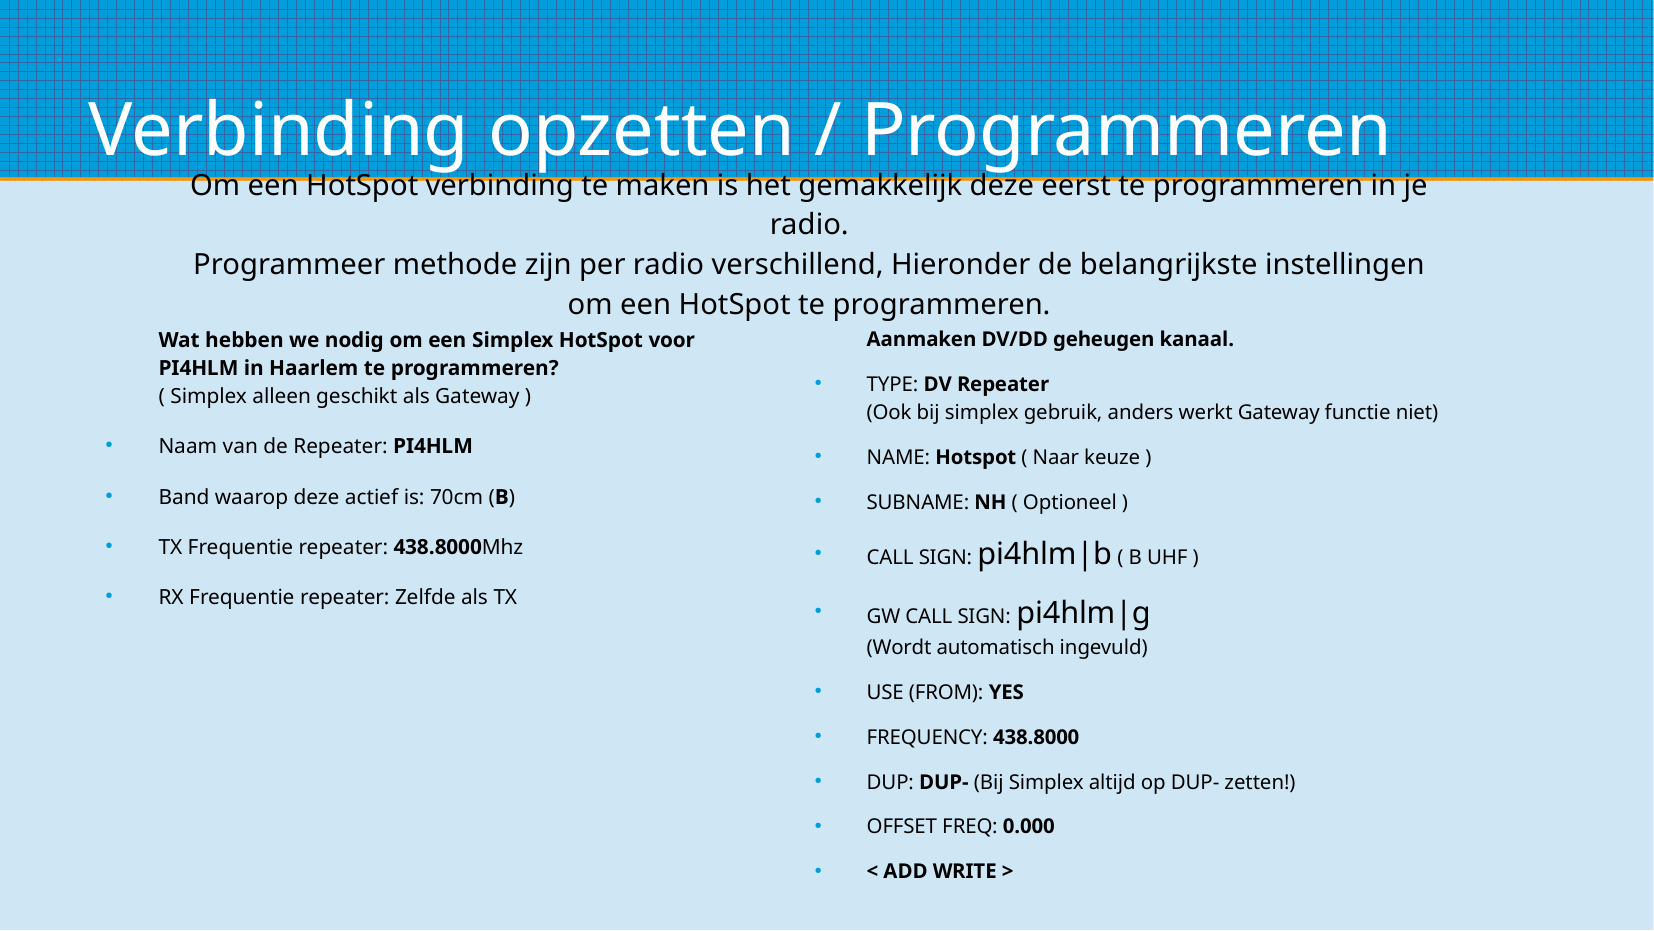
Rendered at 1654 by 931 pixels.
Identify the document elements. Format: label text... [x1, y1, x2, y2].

title Verbinding opzetten / Programmeren [88, 14, 1565, 178]
list Aanmaken DV/DD geheugen kanaal. TYPE: DV Repeater (Ook bij simplex gebruik, anders werkt Gateway functie niet) NAME: Hotspot ( Naar keuze ) SUBNAME: NH ( Optioneel ) CALL SIGN: pi4hlm|b ( B UHF ) GW CALL SIGN: pi4hlm|g (Wordt automatisch ingevuld) USE (FROM): YES FREQUENCY: 438.8000 DUP: DUP- (Bij Simplex altijd op DUP- zetten!) OFFSET FREQ: 0.000 < ADD WRITE > [797, 324, 1565, 886]
list Wat hebben we nodig om een Simplex HotSpot voor PI4HLM in Haarlem te programmeren? ( Simplex alleen geschikt als Gateway ) Naam van de Repeater: PI4HLM Band waarop deze actief is: 70cm (B) TX Frequentie repeater: 438.8000Mhz RX Frequentie repeater: Zelfde als TX [87, 324, 768, 916]
text_box Om een HotSpot verbinding te maken is het gemakkelijk deze eerst te programmeren in je radio. Programmeer methode zijn per radio verschillend, Hieronder de belangrijkste instellingen om een HotSpot te programmeren. [171, 191, 1447, 296]
